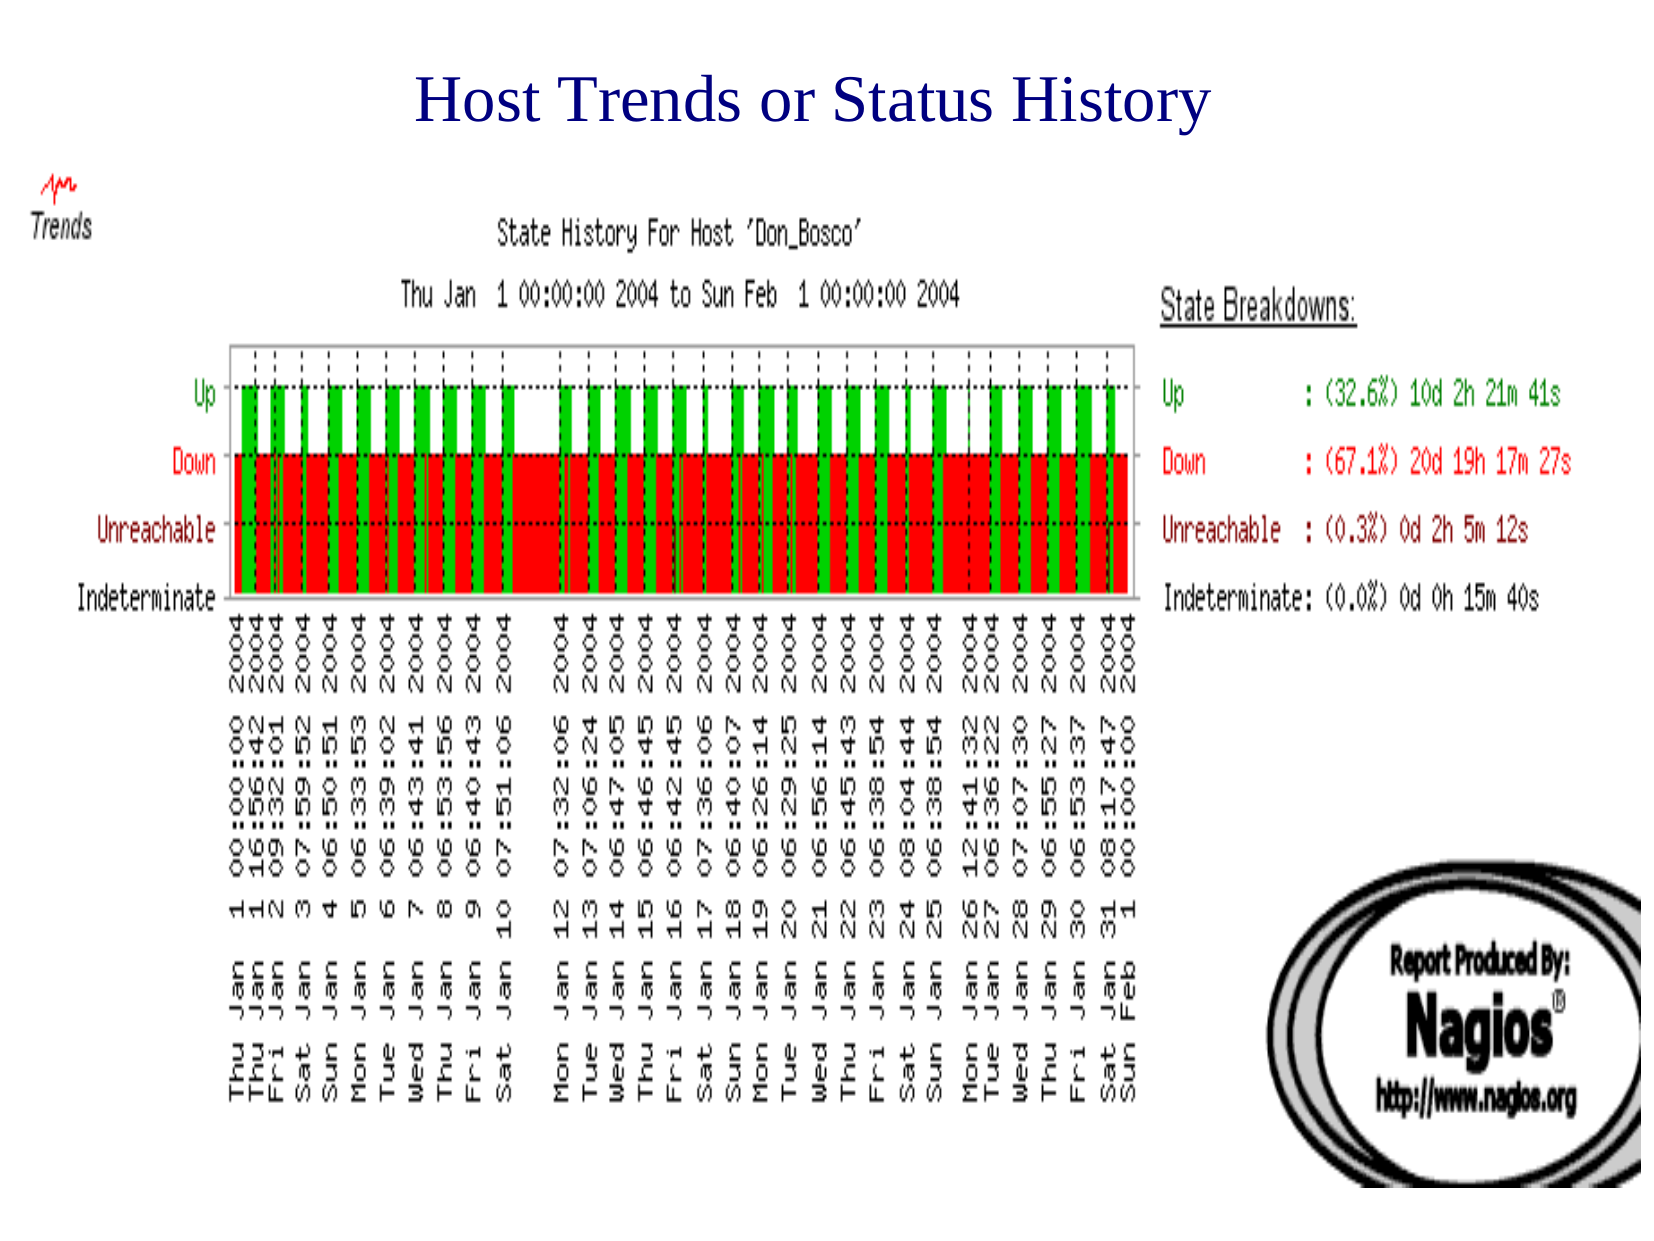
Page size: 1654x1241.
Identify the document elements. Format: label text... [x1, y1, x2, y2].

picture [27, 165, 1641, 1188]
text_box Host Trends or Status History [414, 58, 1209, 139]
